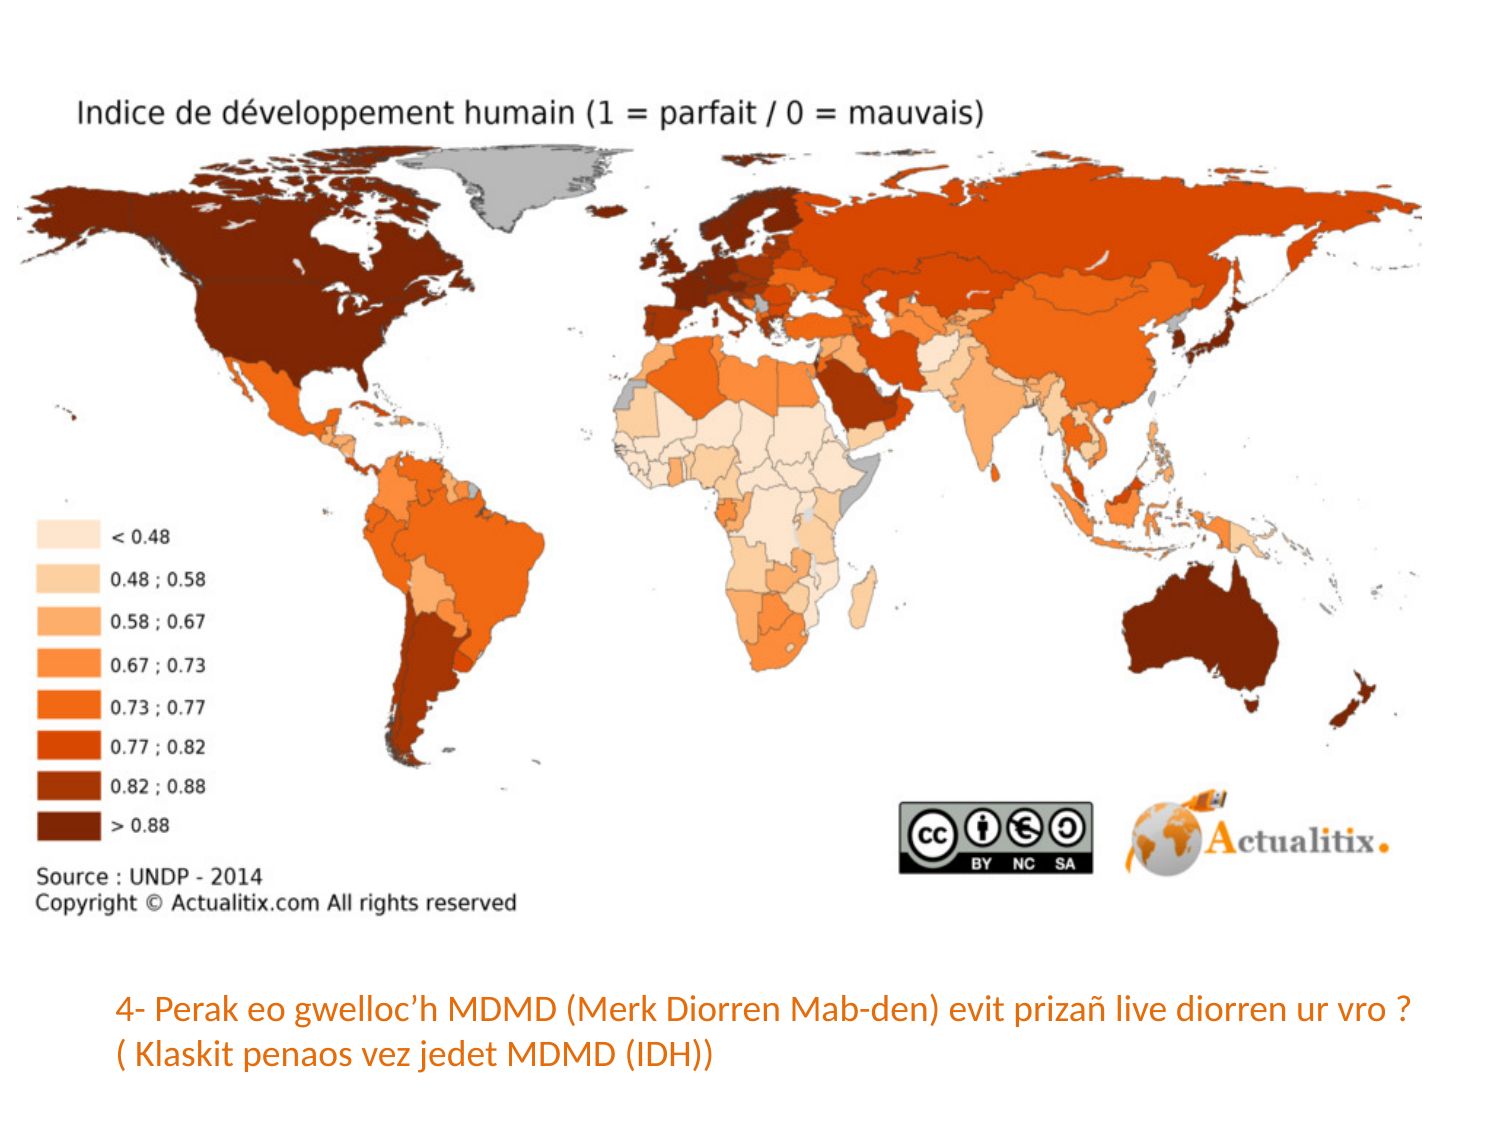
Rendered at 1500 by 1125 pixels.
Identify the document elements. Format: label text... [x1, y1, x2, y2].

text_box 4- Perak eo gwelloc’h MDMD (Merk Diorren Mab-den) evit prizañ live diorren ur vro ? ( Klaskit penaos vez jedet MDMD (IDH)) [100, 975, 1447, 1082]
picture [17, 78, 1422, 941]
